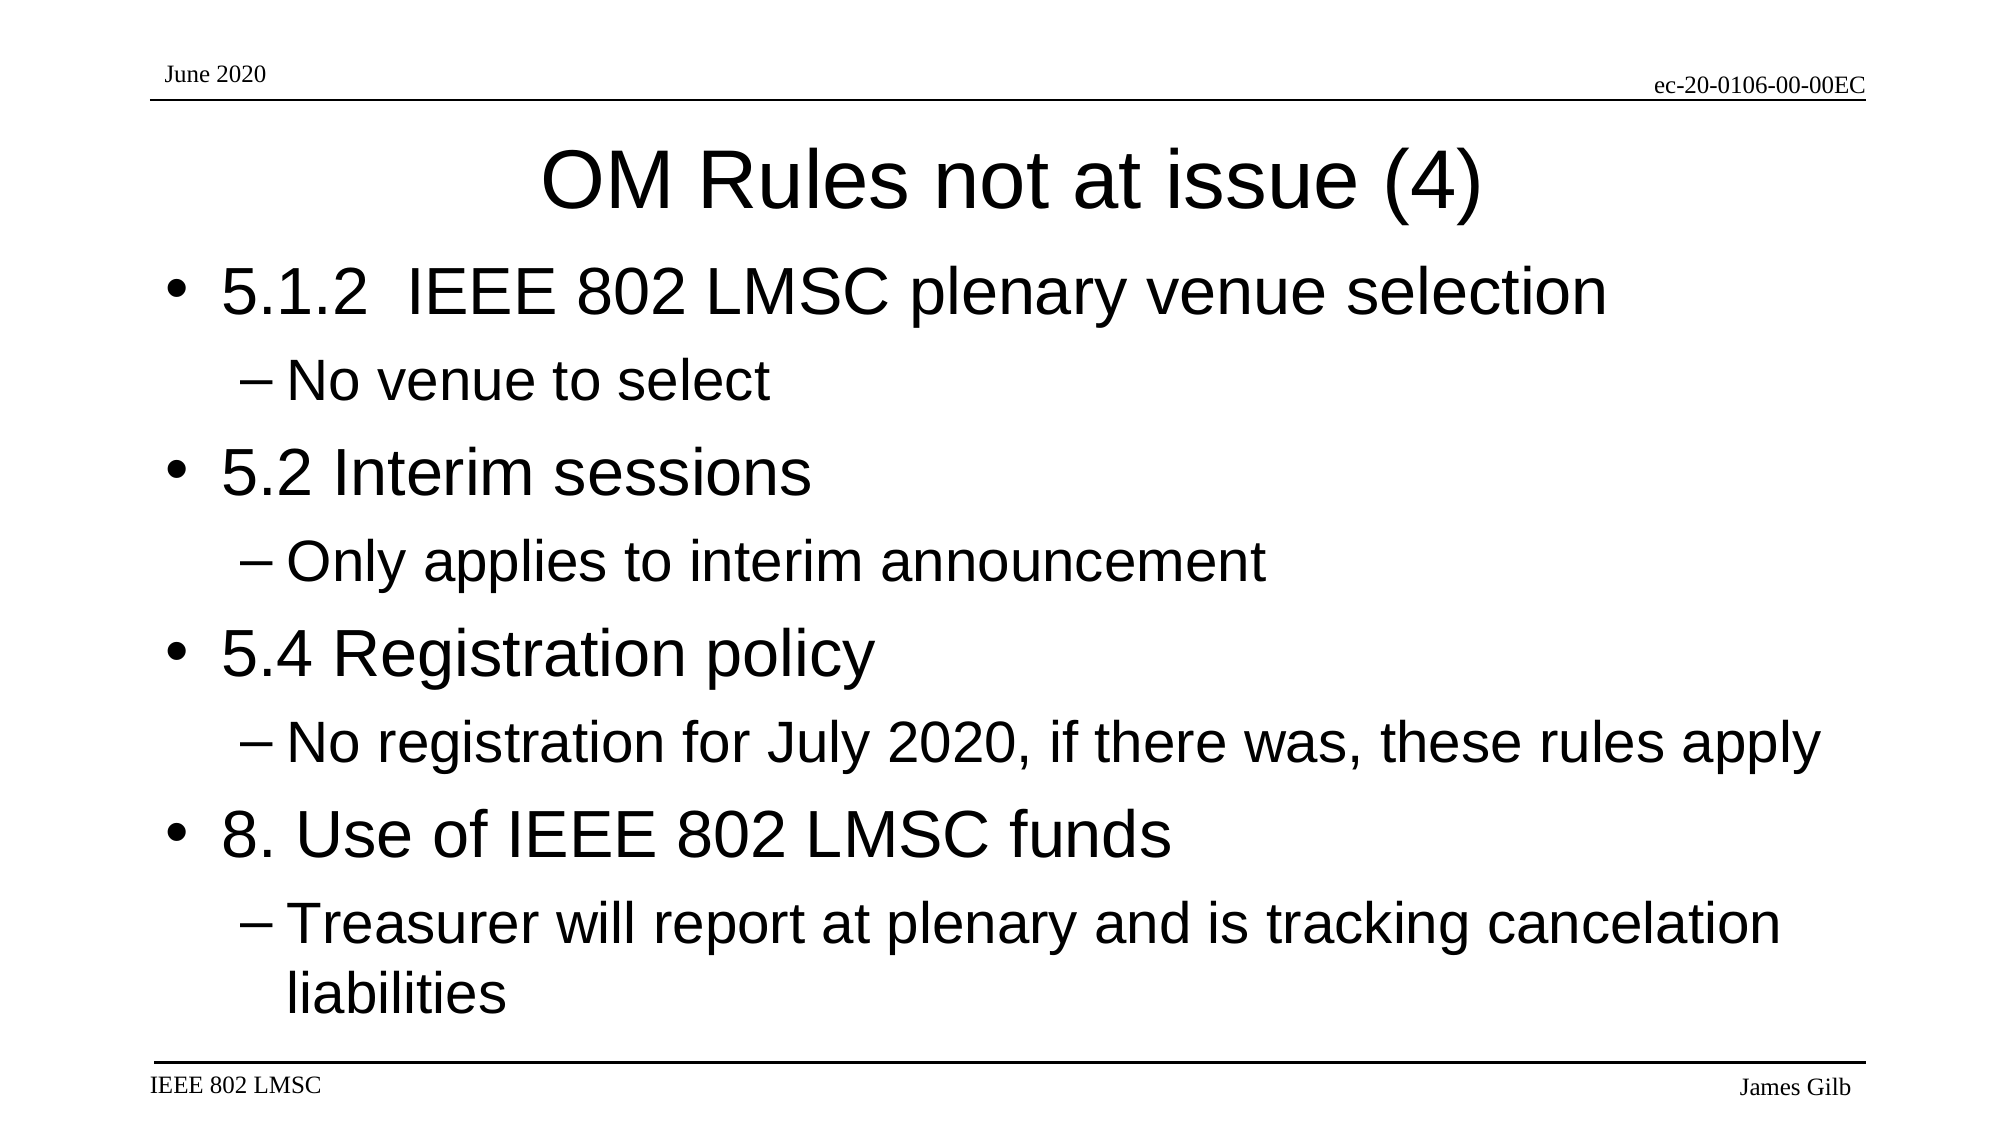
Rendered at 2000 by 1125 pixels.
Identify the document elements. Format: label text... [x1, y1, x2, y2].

list 5.1.2 IEEE 802 LMSC plenary venue selection No venue to select 5.2 Interim sessions Only applies to interim announcement 5.4 Registration policy No registration for July 2020, if there was, these rules apply 8. Use of IEEE 802 LMSC funds Treasurer will report at plenary and is tracking cancelation liabilities [149, 239, 1900, 1051]
title OM Rules not at issue (4) [149, 112, 1900, 238]
